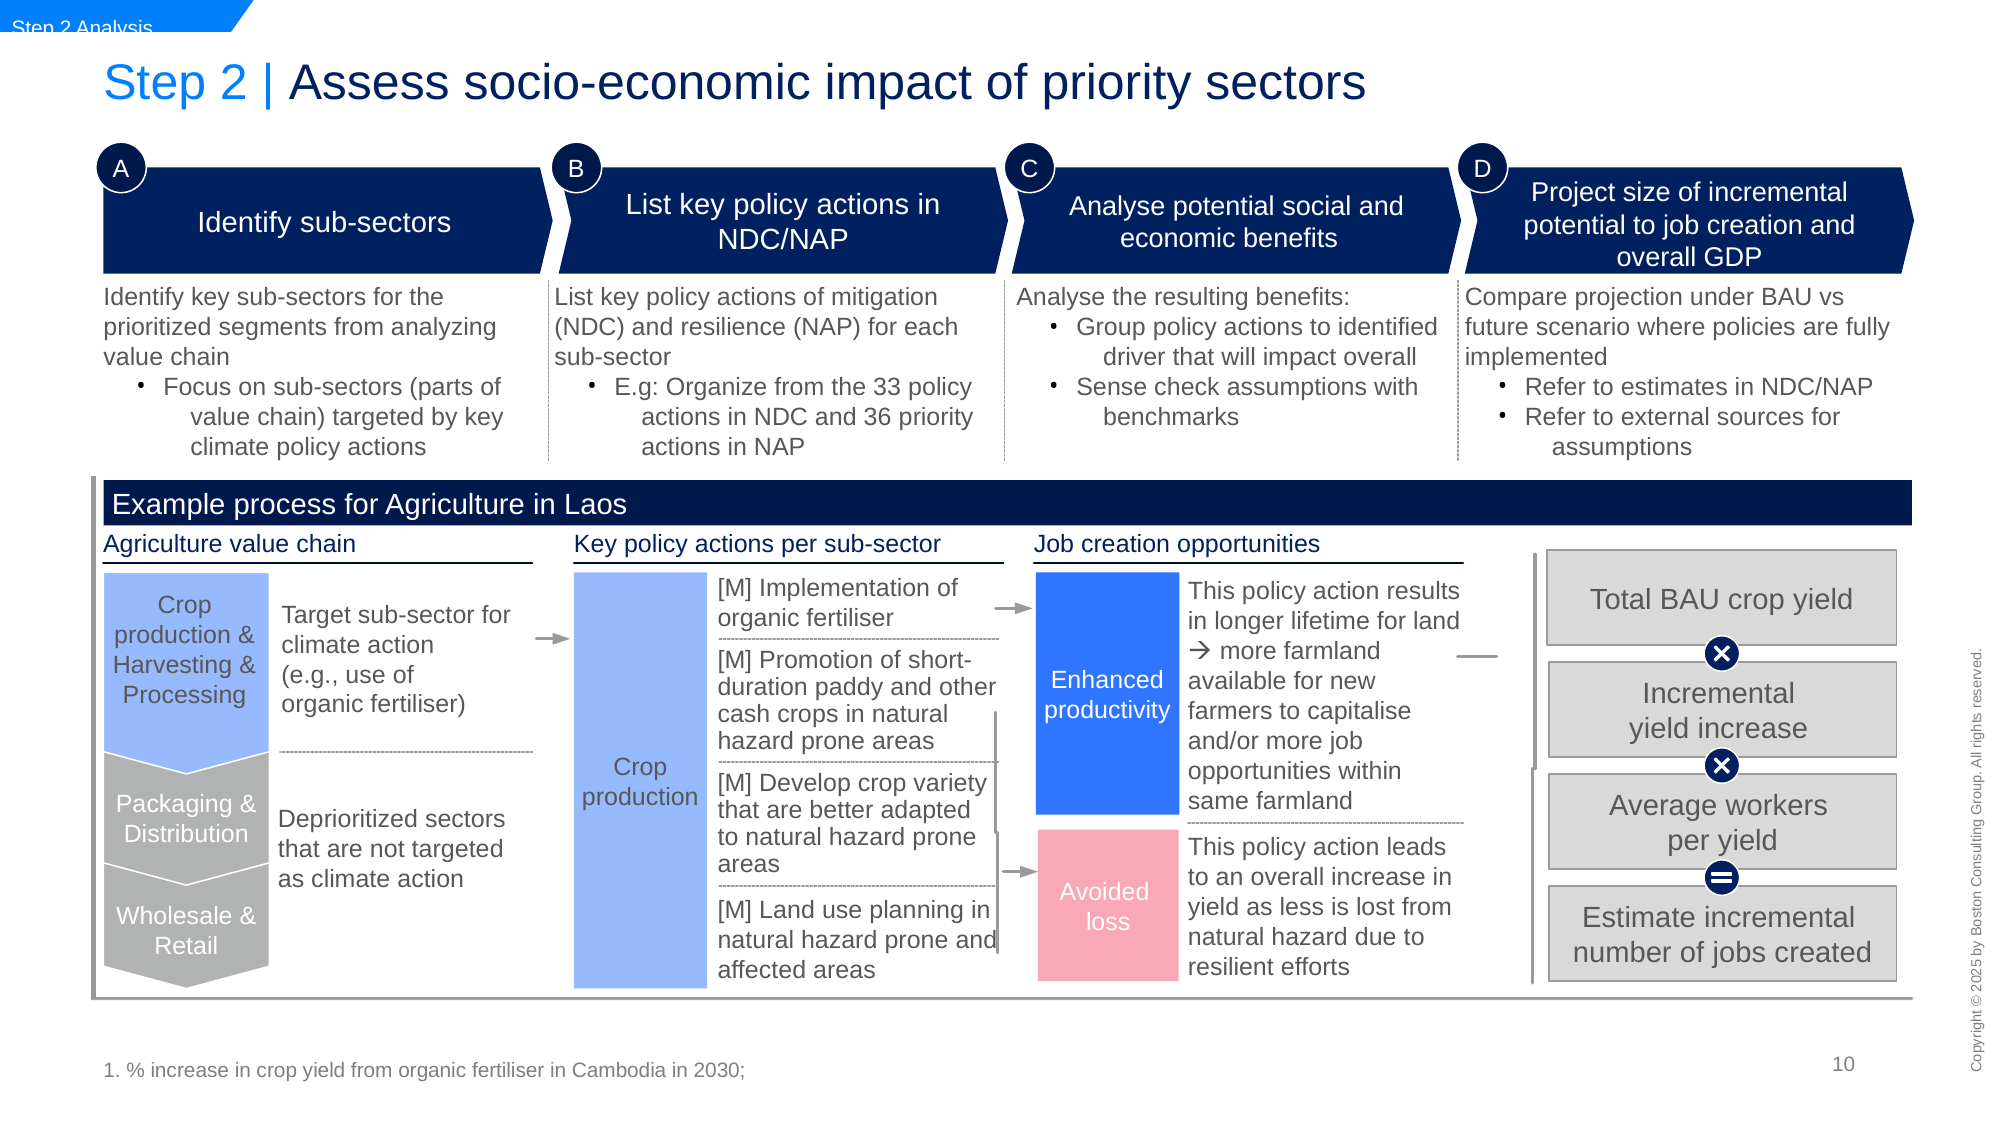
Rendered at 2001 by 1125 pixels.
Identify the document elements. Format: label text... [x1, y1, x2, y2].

text_box C [1004, 142, 1055, 193]
text_box Identify key sub-sectors for the prioritized segments from analyzing value chain Focus on sub-sectors (parts of value chain) targeted by key climate policy actions [103, 280, 536, 463]
text_box Analyse the resulting benefits: Group policy actions to identified driver that will impact overall Sense check assumptions with benchmarks [1016, 280, 1446, 463]
text_box Compare projection under BAU vs future scenario where policies are fully implemented Refer to estimates in NDC/NAP Refer to external sources for assumptions [1464, 280, 1897, 463]
text_box List key policy actions of mitigation (NDC) and resilience (NAP) for each sub-sector E.g: Organize from the 33 policy actions in NDC and 36 priority actions in NAP [554, 280, 998, 463]
text_box Average workers per yield [1549, 774, 1897, 870]
text_box Analyse potential social and economic benefits [1011, 167, 1462, 274]
text_box Project size of incremental potential to job creation and overall GDP [1464, 167, 1915, 274]
text_box [M] Implementation of organic fertiliser [717, 571, 999, 633]
text_box Job creation opportunities [1033, 527, 1464, 559]
text_box Key policy actions per sub-sector [573, 527, 1004, 559]
text_box Deprioritized sectors that are not targeted as climate action [277, 802, 533, 904]
text_box Target sub-sector for climate action (e.g., use of organic fertiliser) [281, 598, 533, 713]
text_box Example process for Agriculture in Laos [103, 480, 1912, 526]
text_box [M] Promotion of short-duration paddy and other cash crops in natural hazard prone areas [717, 646, 999, 756]
title Step 2 | Assess socio-economic impact of priority sectors [103, 55, 1897, 111]
text_box [M] Develop crop variety that are better adapted to natural hazard prone areas [717, 769, 996, 879]
text_box This policy action leads to an overall increase in yield as less is lost from natural hazard due to resilient efforts [1187, 829, 1464, 982]
text_box [96, 472, 1920, 997]
text_box Crop production & Harvesting & Processing [109, 588, 260, 741]
text_box A [95, 142, 147, 193]
text_box D [1457, 142, 1508, 193]
text_box B [551, 142, 602, 193]
text_box Wholesale & Retail [111, 899, 262, 960]
text_box This policy action results in longer lifetime for land  more farmland available for new farmers to capitalise and/or more job opportunities within same farmland [1187, 573, 1464, 816]
text_box List key policy actions in NDC/NAP [558, 167, 1009, 274]
text_box Incremental yield increase [1549, 662, 1897, 757]
text_box Enhanced productivity [1035, 572, 1180, 815]
text_box Estimate incremental number of jobs created [1549, 886, 1897, 982]
text_box 1. % increase in crop yield from organic fertiliser in Cambodia in 2030; [103, 1059, 1585, 1082]
text_box [M] Land use planning in natural hazard prone and affected areas [717, 892, 999, 984]
text_box Identify sub-sectors [103, 167, 553, 274]
text_box Step 2 Analysis [0, 0, 254, 32]
text_box Avoided loss [1037, 829, 1179, 982]
text_box Crop production [573, 572, 708, 989]
text_box Total BAU crop yield [1547, 549, 1897, 645]
text_box Agriculture value chain [103, 527, 533, 559]
text_box Packaging & Distribution [111, 787, 262, 848]
